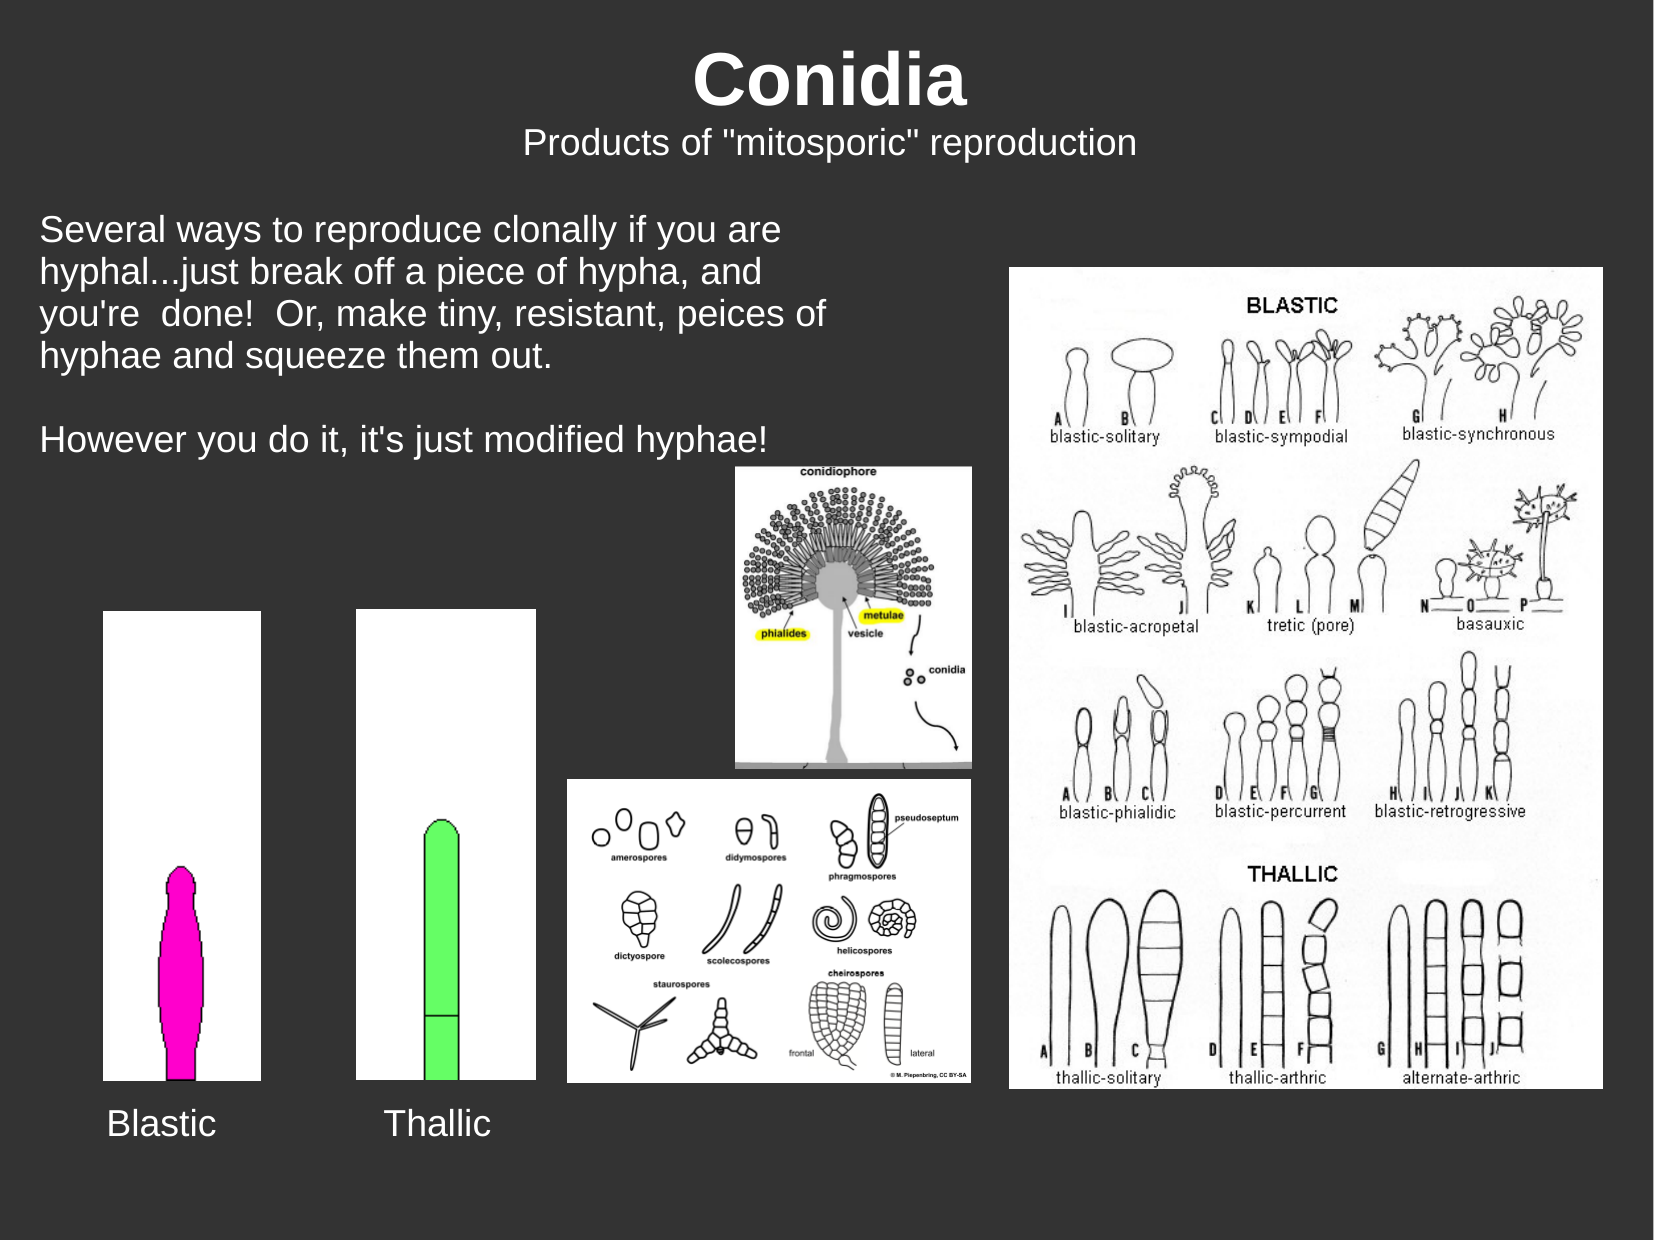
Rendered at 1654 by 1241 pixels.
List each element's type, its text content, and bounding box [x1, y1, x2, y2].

text_box Several ways to reproduce clonally if you are hyphal...just break off a piece of hypha, and you're done! Or, make tiny, resistant, peices of hyphae and squeeze them out. However you do it, it's just modified hyphae! [24, 200, 866, 468]
picture [356, 609, 536, 1080]
text_box Conidia Products of "mitosporic" reproduction [46, 30, 1614, 171]
picture [735, 466, 972, 769]
picture [567, 779, 971, 1083]
picture [103, 611, 261, 1081]
picture [1009, 267, 1603, 1089]
text_box Blastic Thallic [70, 1095, 635, 1153]
